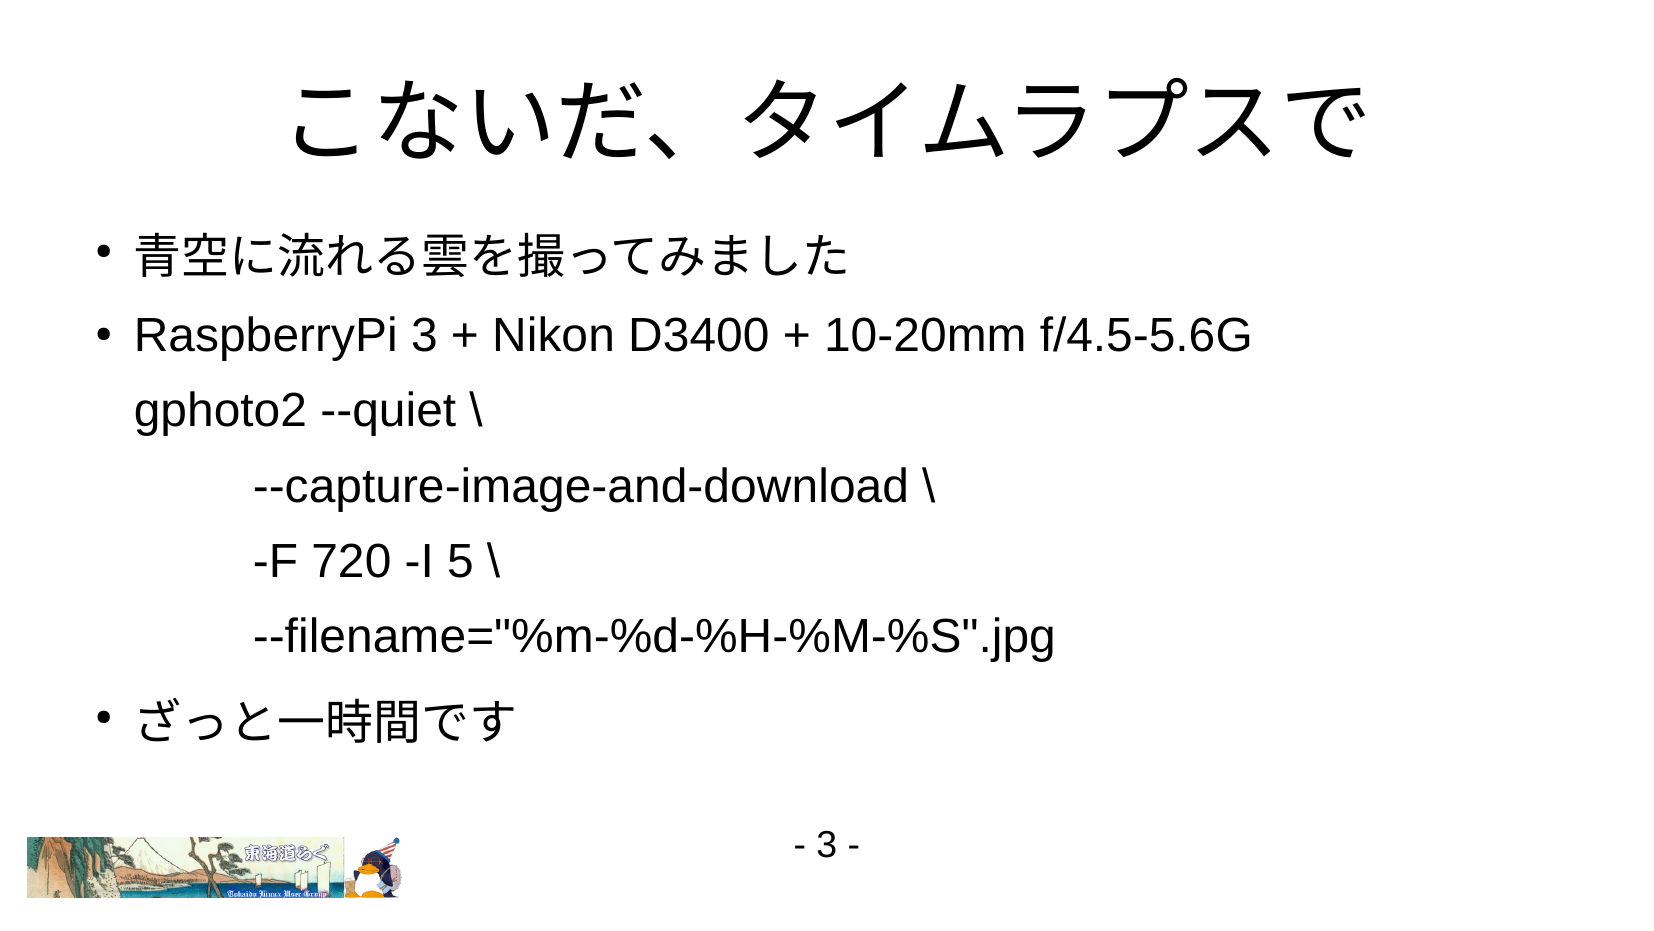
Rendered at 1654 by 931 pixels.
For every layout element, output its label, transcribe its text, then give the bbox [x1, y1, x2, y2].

list 青空に流れる雲を撮ってみました RaspberryPi 3 + Nikon D3400 + 10-20mm f/4.5-5.6G gphoto2 --quiet \ --capture-image-and-download \ -F 720 -I 5 \ --filename="%m-%d-%H-%M-%S".jpg ざっと一時間です [82, 217, 1571, 758]
title こないだ、タイムラプスで [82, 37, 1571, 193]
picture [27, 837, 402, 898]
text_box - <番号> - [728, 811, 926, 877]
